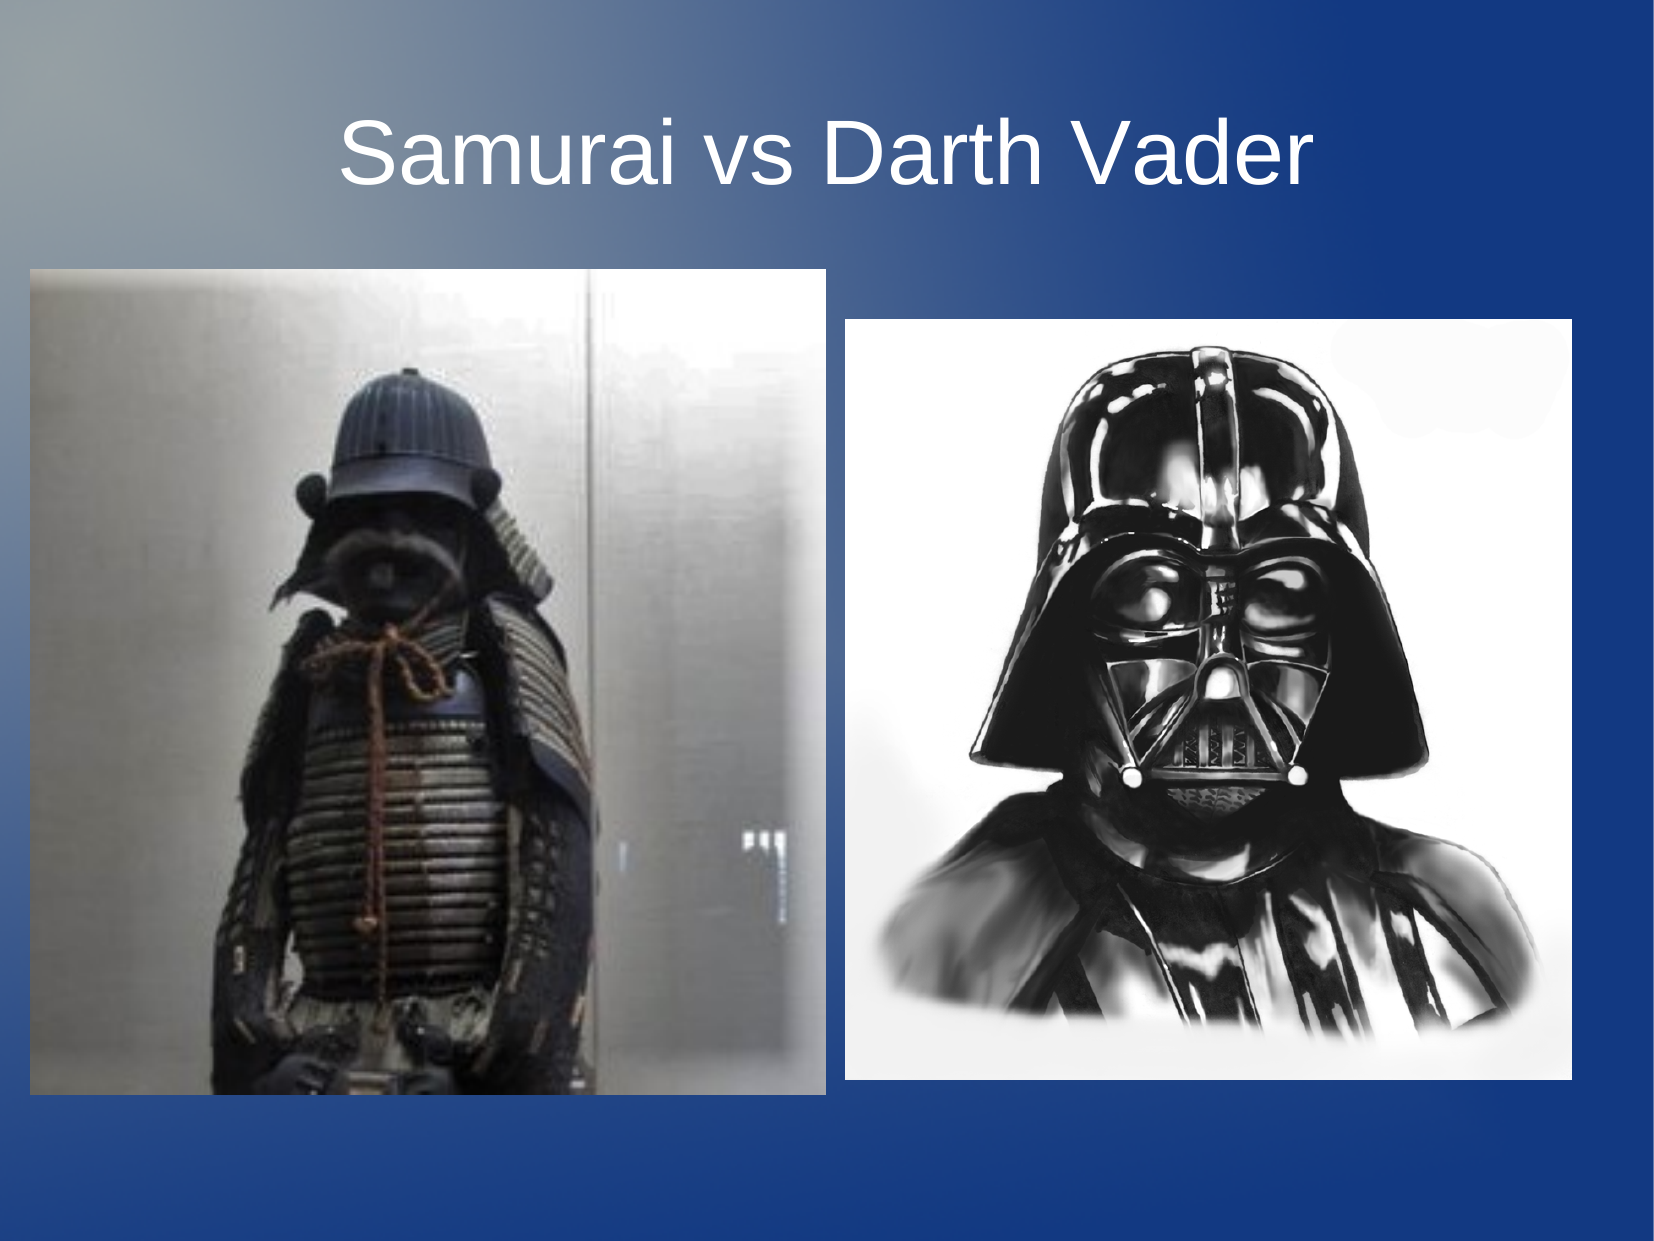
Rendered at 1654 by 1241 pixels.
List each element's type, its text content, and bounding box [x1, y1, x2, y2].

picture [0, 0, 1654, 1241]
title Samurai vs Darth Vader [82, 49, 1571, 257]
